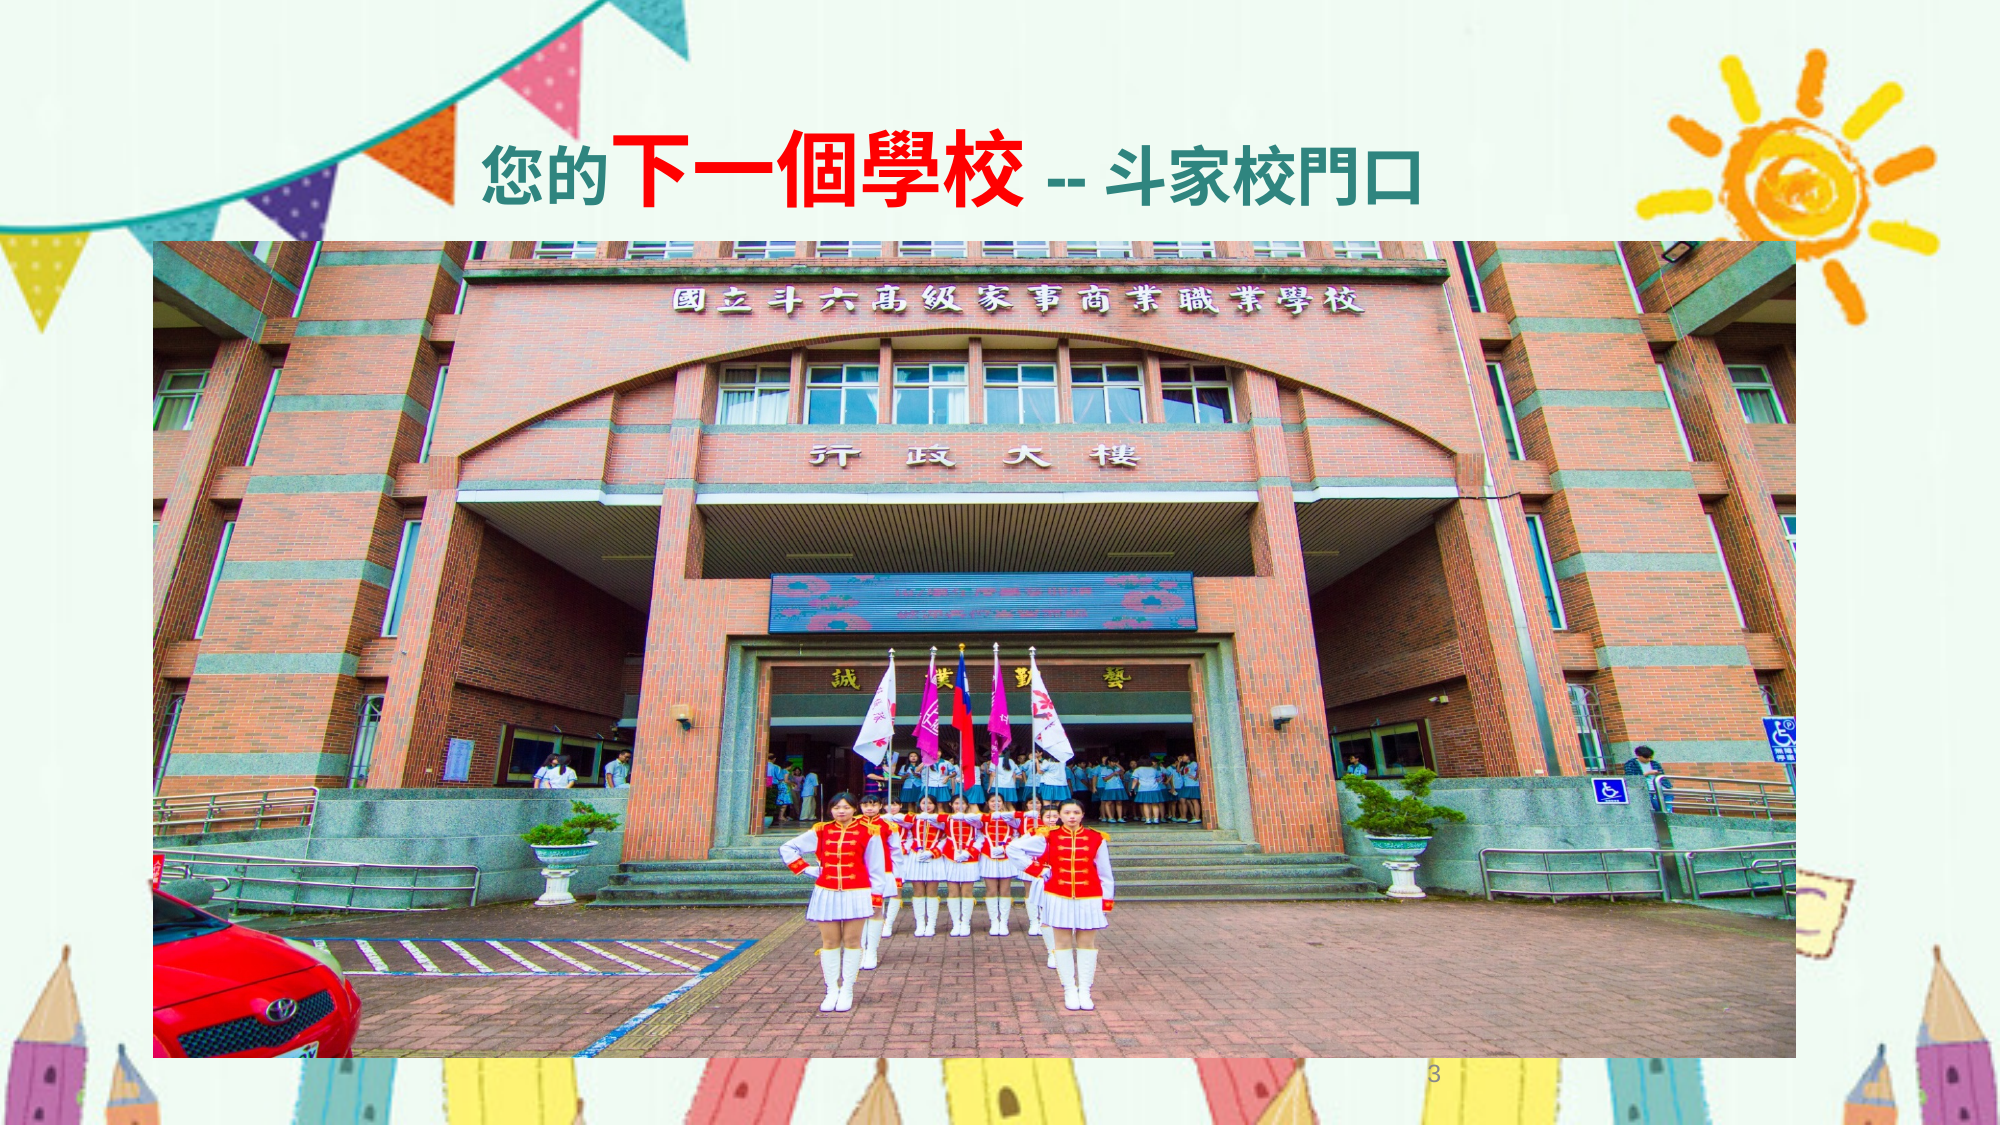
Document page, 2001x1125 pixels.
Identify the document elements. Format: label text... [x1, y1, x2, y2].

title 您的下一個學校--斗家校門口 [465, 80, 1733, 268]
text_box 3 [1412, 1042, 1863, 1103]
picture [0, 0, 2000, 1125]
